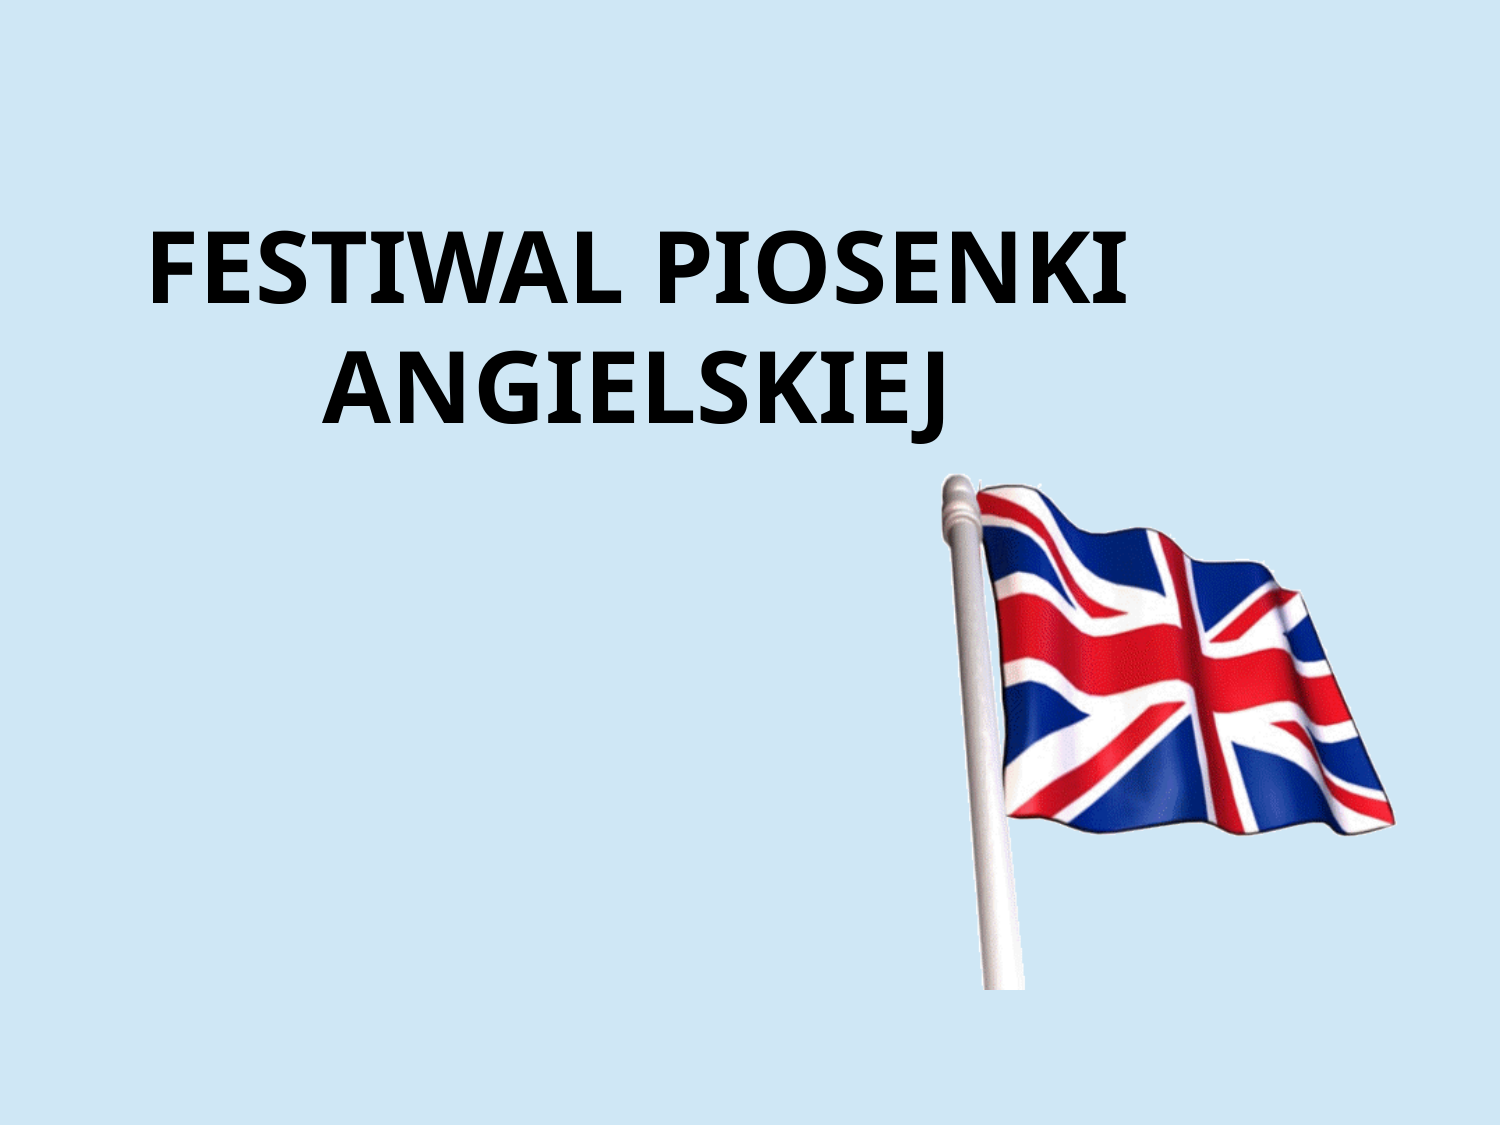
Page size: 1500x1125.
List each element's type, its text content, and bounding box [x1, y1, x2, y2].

picture [915, 467, 1400, 990]
text_box FESTIWAL PIOSENKI ANGIELSKIEJ [76, 196, 1199, 451]
